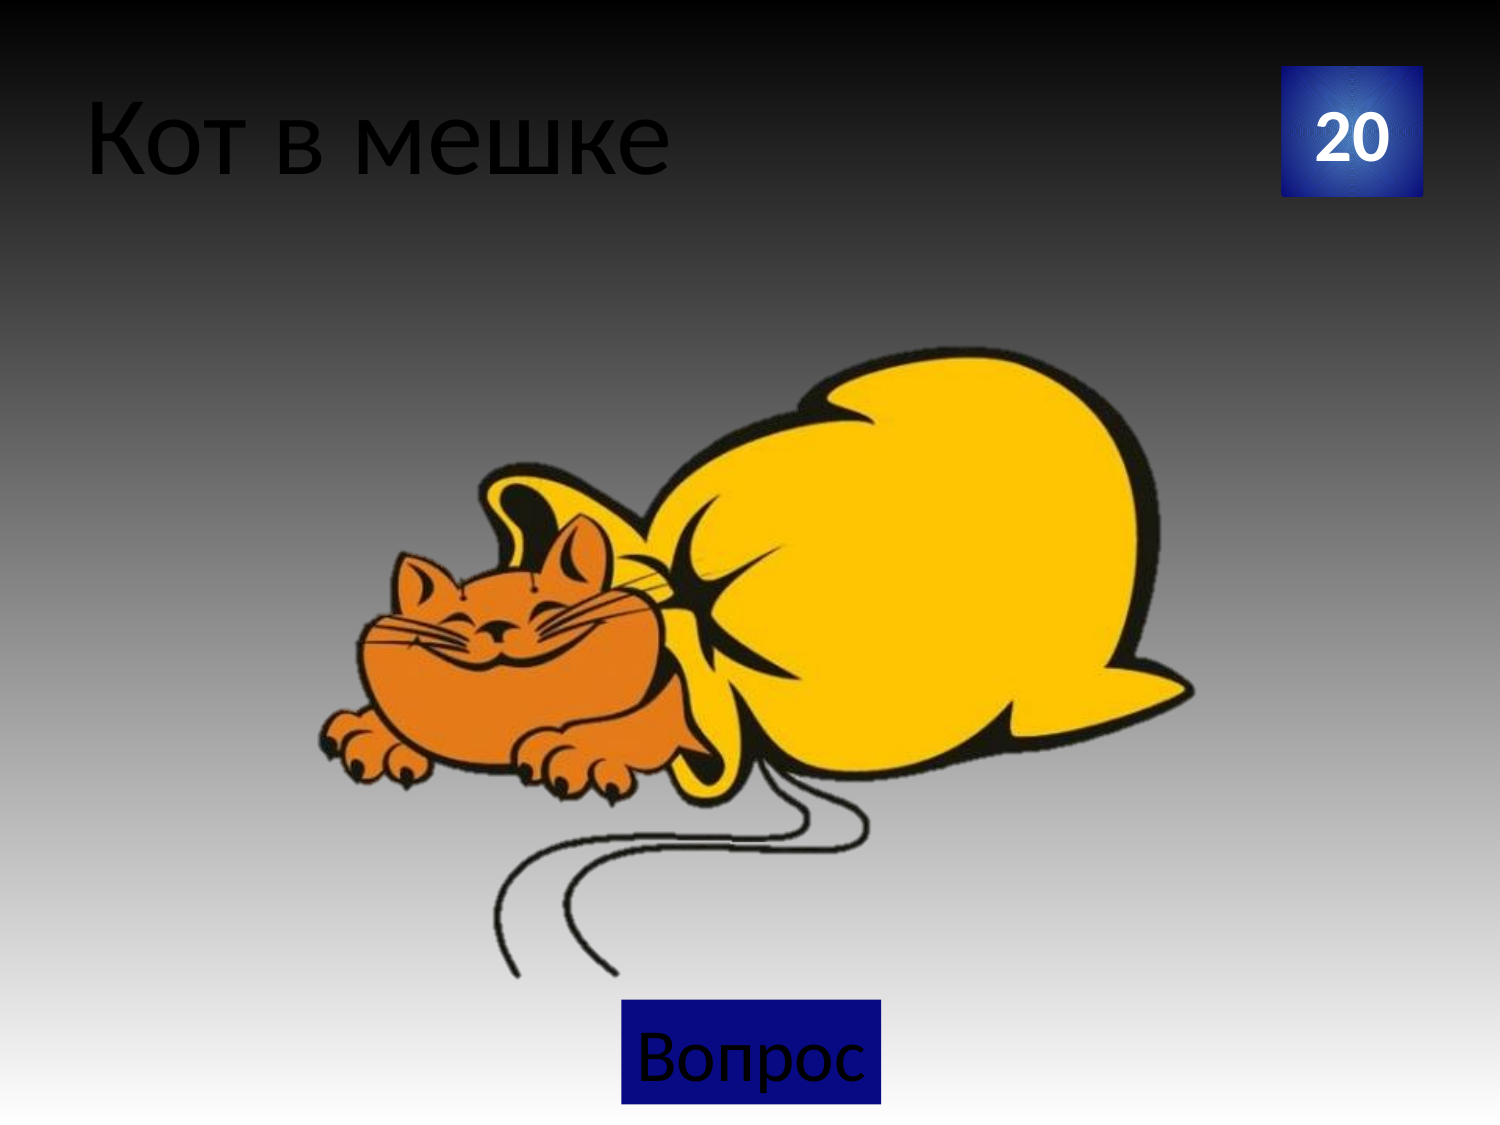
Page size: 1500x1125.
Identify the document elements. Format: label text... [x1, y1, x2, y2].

picture [303, 338, 1211, 984]
text_box 20 [1281, 66, 1424, 197]
